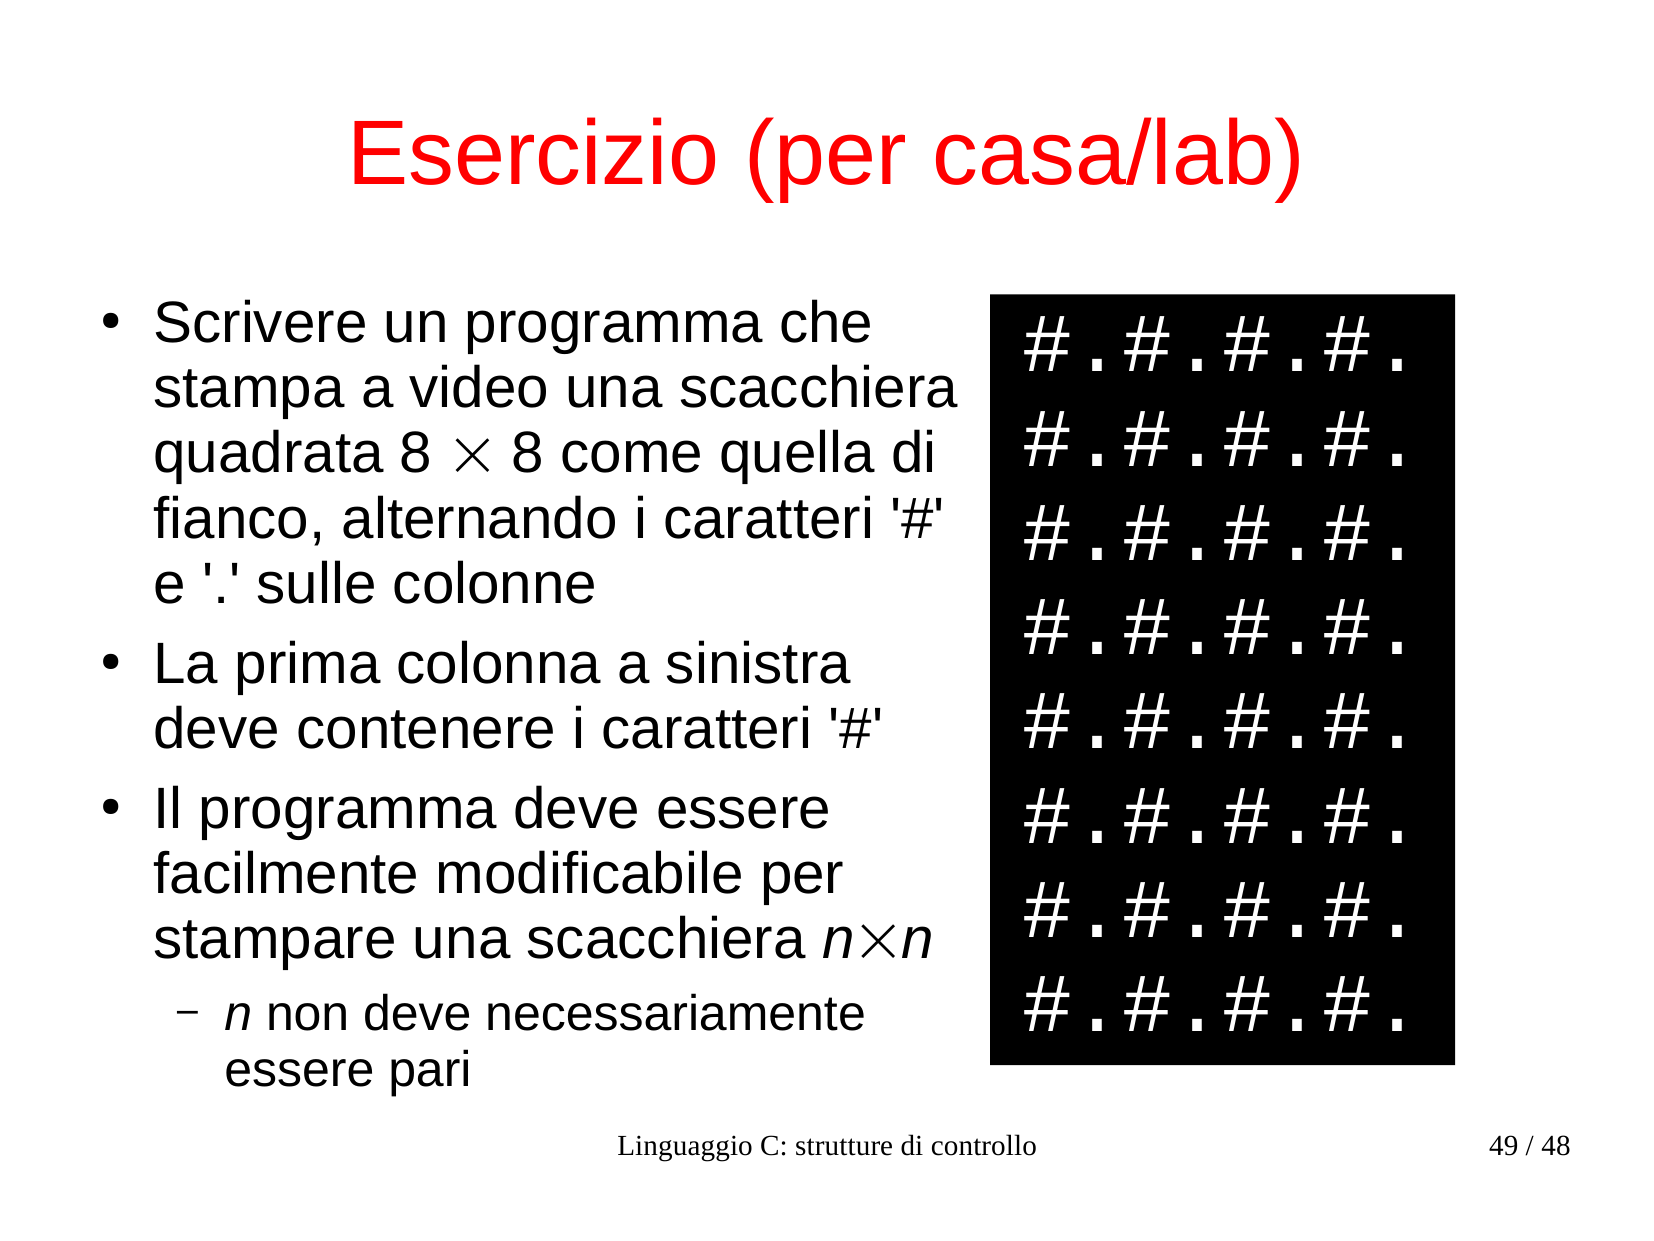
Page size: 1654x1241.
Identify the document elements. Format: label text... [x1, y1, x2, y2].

text_box #.#.#.#. #.#.#.#. #.#.#.#. #.#.#.#. #.#.#.#. #.#.#.#. #.#.#.#. #.#.#.#. [990, 294, 1456, 1066]
list Scrivere un programma che stampa a video una scacchiera quadrata 8 ´ 8 come quella di fianco, alternando i caratteri '#' e '.' sulle colonne La prima colonna a sinistra deve contenere i caratteri '#' Il programma deve essere facilmente modificabile per stampare una scacchiera n´n n non deve necessariamente essere pari [82, 290, 961, 1109]
title Esercizio (per casa/lab) [82, 49, 1571, 257]
